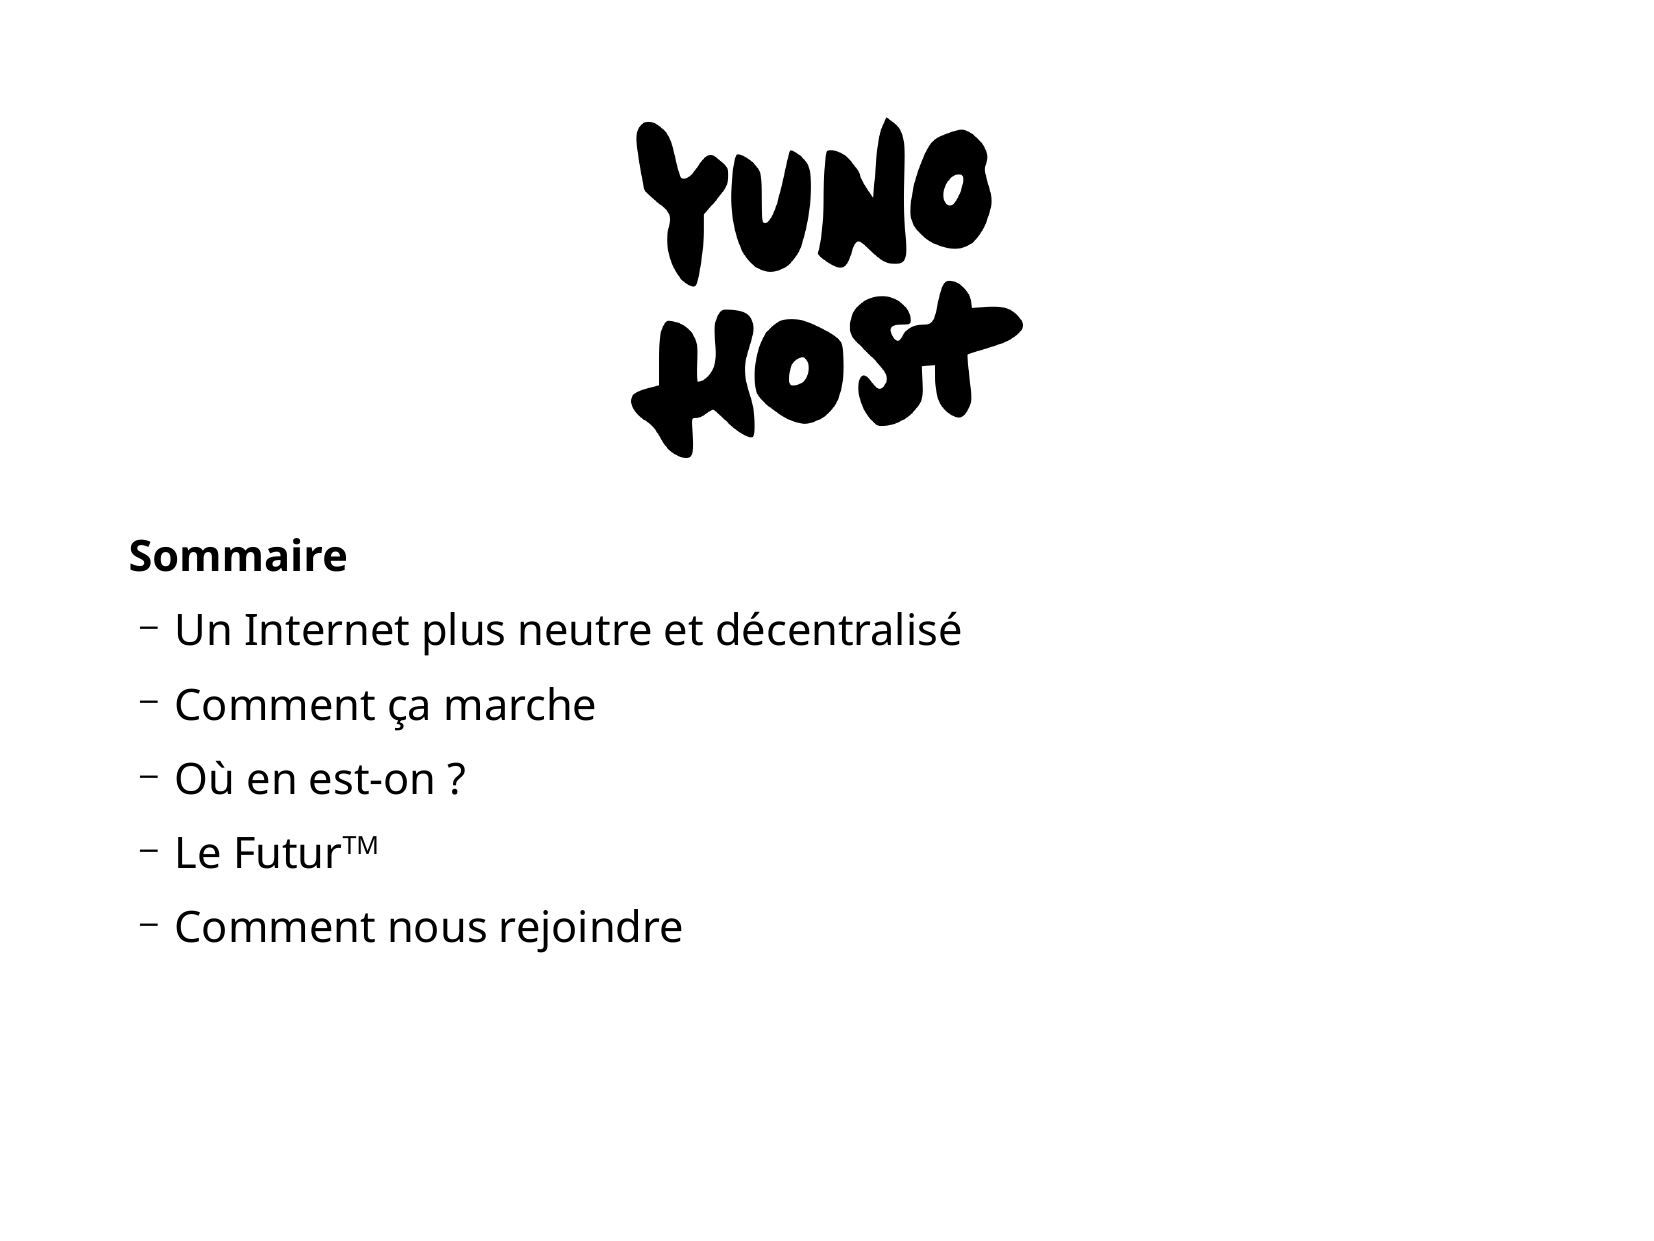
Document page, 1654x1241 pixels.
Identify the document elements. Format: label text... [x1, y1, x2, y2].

list Sommaire Un Internet plus neutre et décentralisé Comment ça marche Où en est-on ? Le FuturTM Comment nous rejoindre [82, 525, 1571, 960]
picture [631, 117, 1023, 458]
